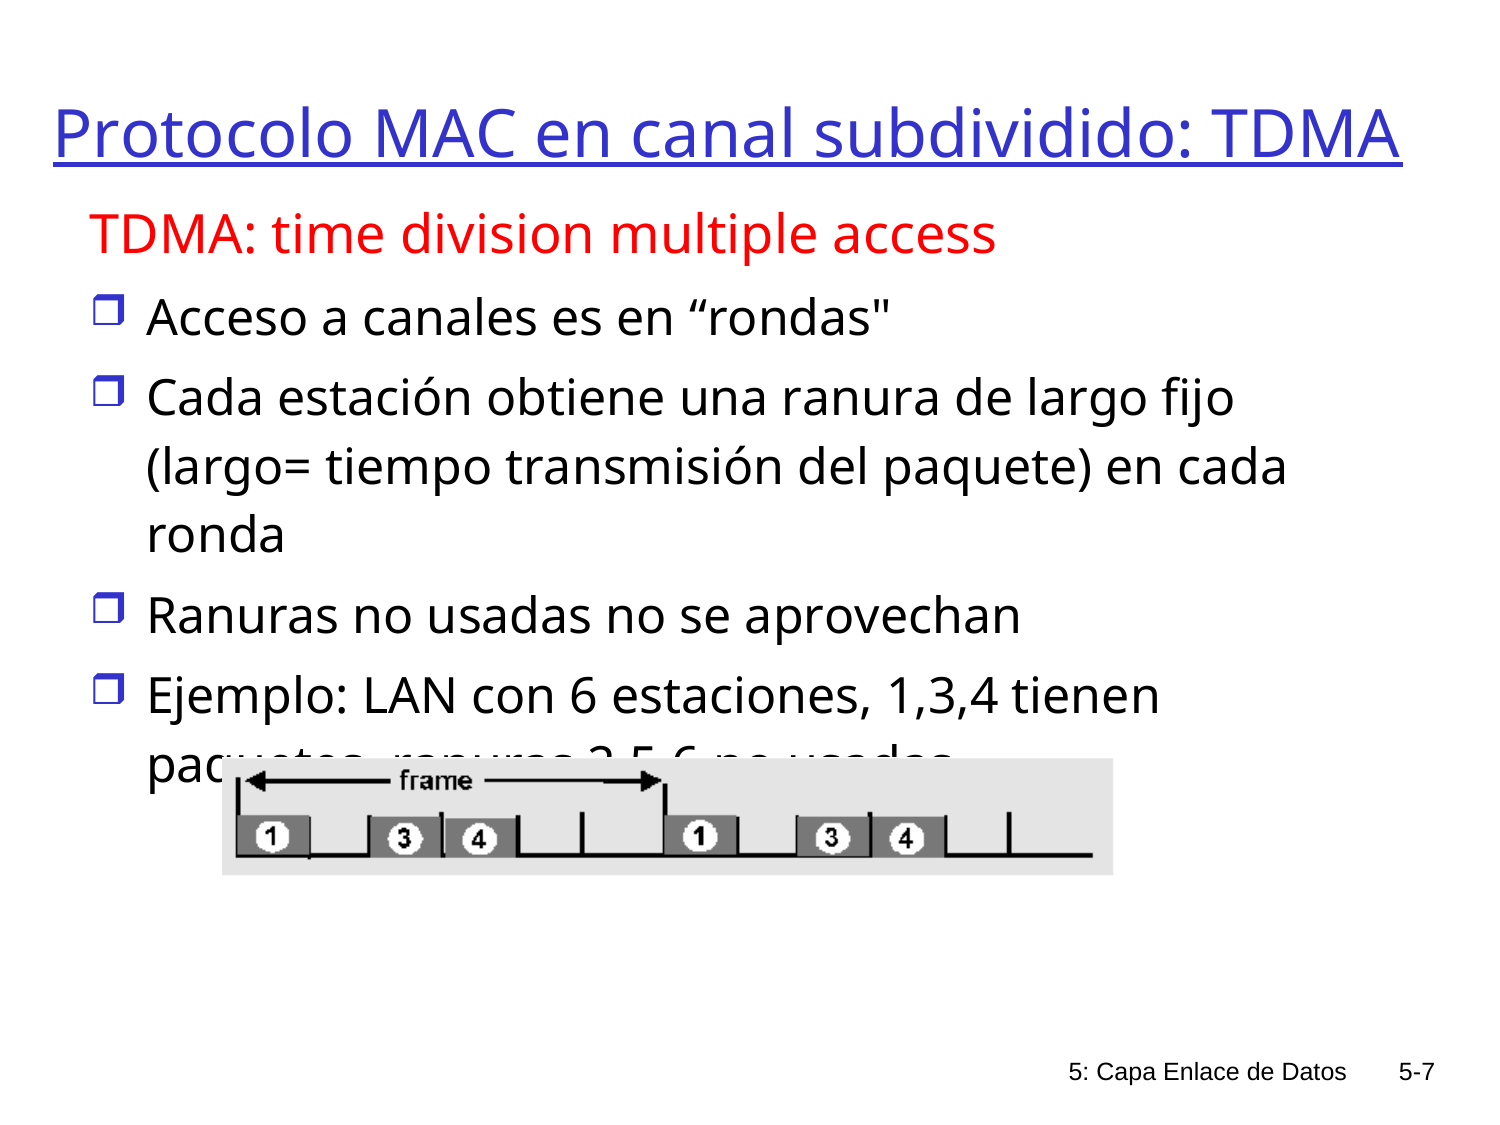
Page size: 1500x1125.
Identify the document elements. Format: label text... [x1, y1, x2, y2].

title Protocolo MAC en canal subdividido: TDMA [37, 37, 1454, 225]
list TDMA: time division multiple access Acceso a canales es en “rondas" Cada estación obtiene una ranura de largo fijo (largo= tiempo transmisión del paquete) en cada ronda Ranuras no usadas no se aprovechan Ejemplo: LAN con 6 estaciones, 1,3,4 tienen paquetes, ranuras 2,5,6 no usadas [75, 187, 1351, 951]
picture [222, 757, 1115, 877]
